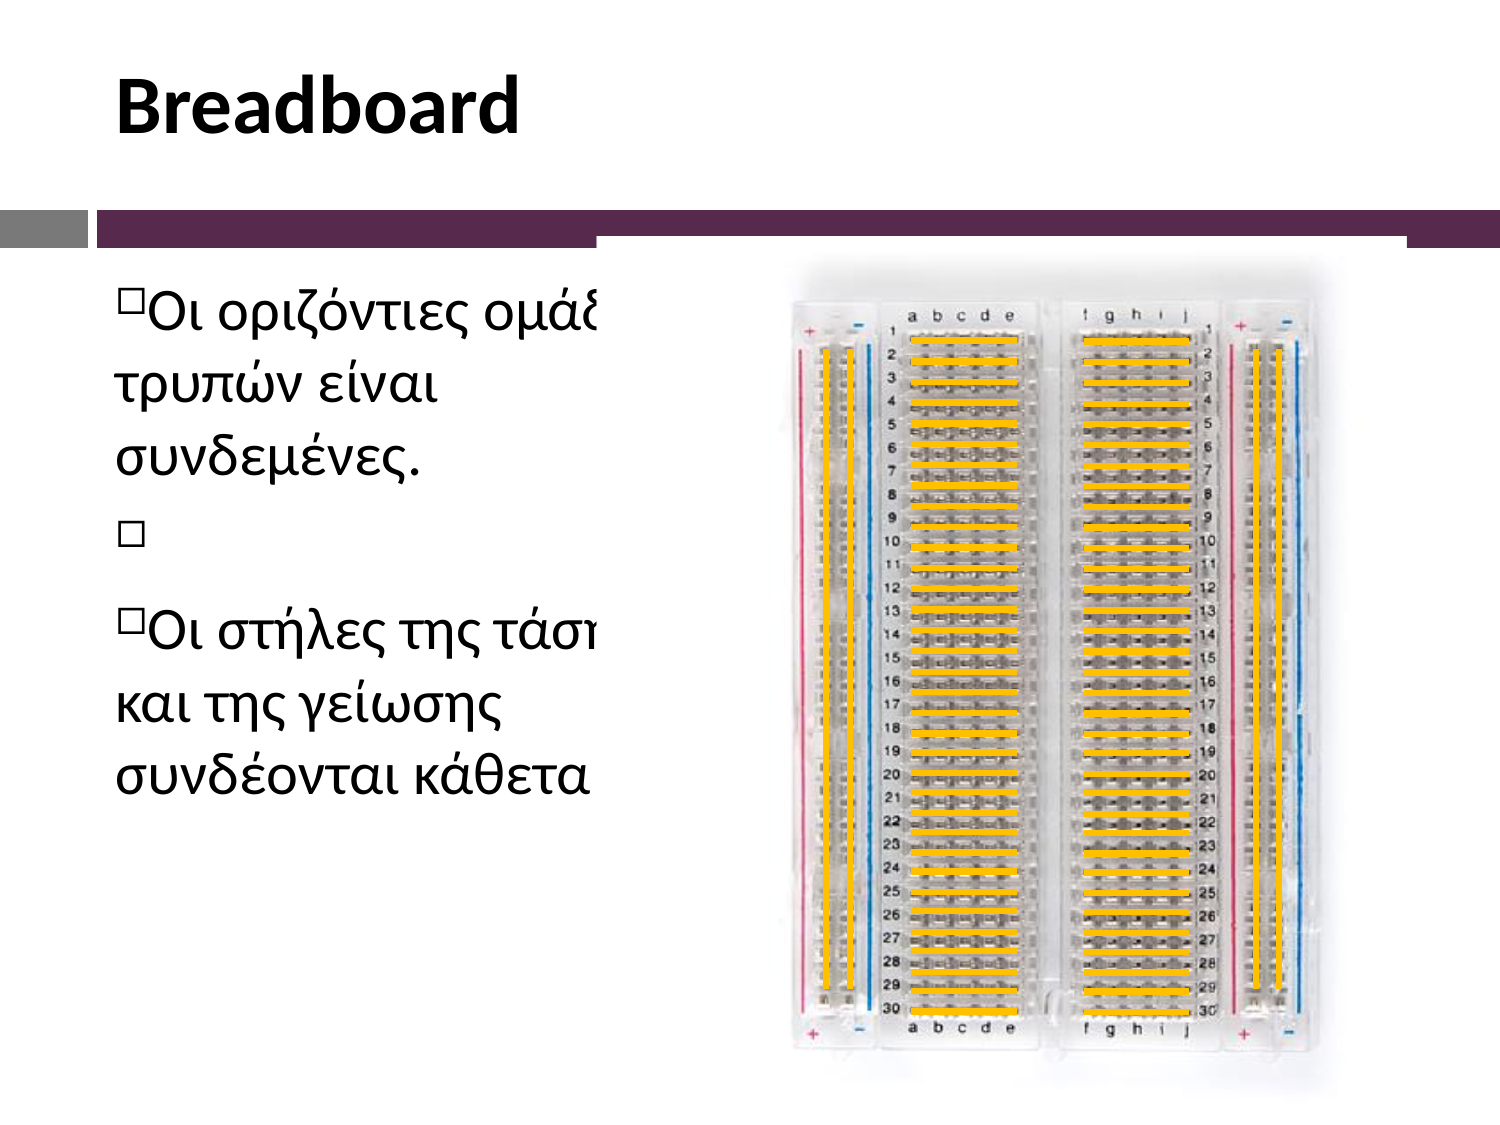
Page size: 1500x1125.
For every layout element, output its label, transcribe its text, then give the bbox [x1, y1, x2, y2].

list Οι οριζόντιες ομάδες 5 τρυπών είναι συνδεμένες. Οι στήλες της τάσης και της γείωσης συνδέονται κάθετα [100, 262, 596, 1000]
picture [596, 235, 1407, 1103]
title Breadboard [100, 19, 1438, 182]
